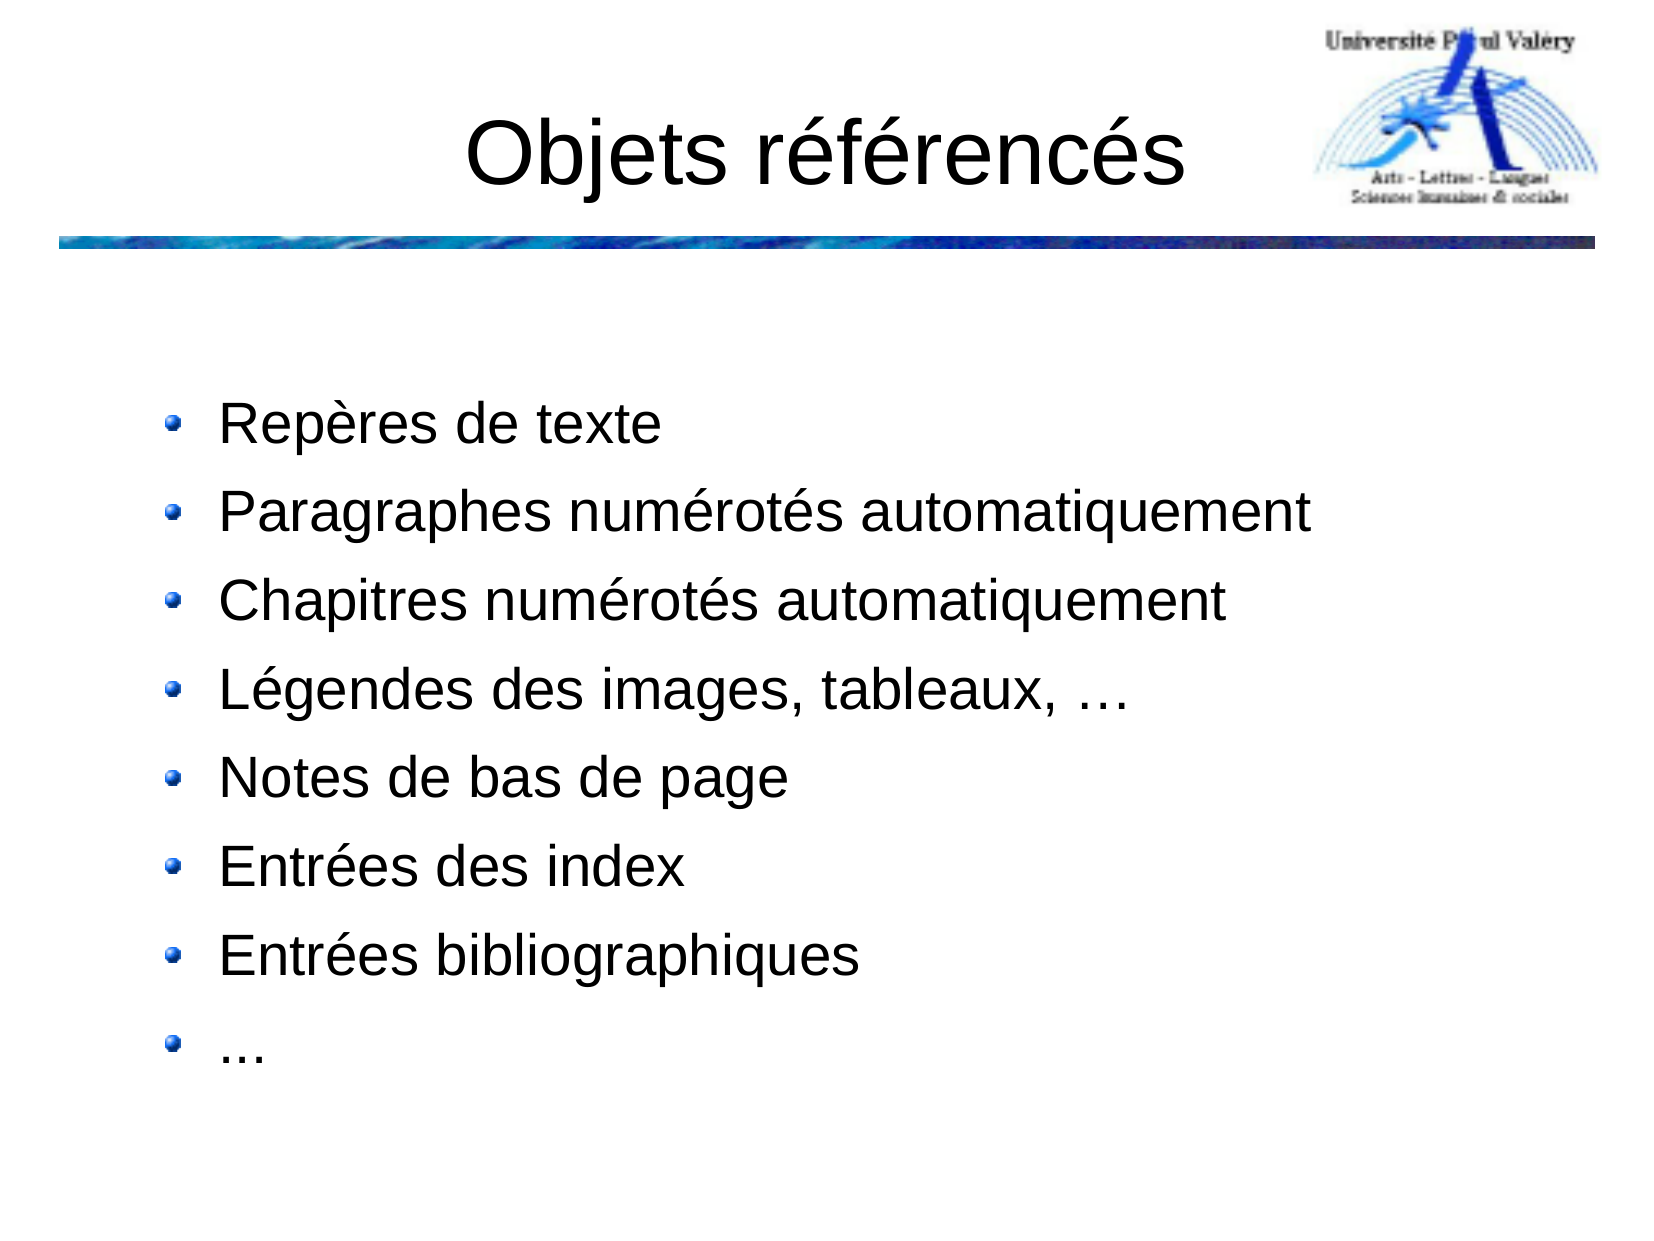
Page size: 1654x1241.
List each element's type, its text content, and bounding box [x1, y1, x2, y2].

list Repères de texte Paragraphes numérotés automatiquement Chapitres numérotés automatiquement Légendes des images, tableaux, … Notes de bas de page Entrées des index Entrées bibliographiques ... [76, 390, 1565, 1077]
title Objets référencés [82, 49, 1571, 257]
picture [1262, 0, 1654, 253]
picture [59, 236, 81, 244]
